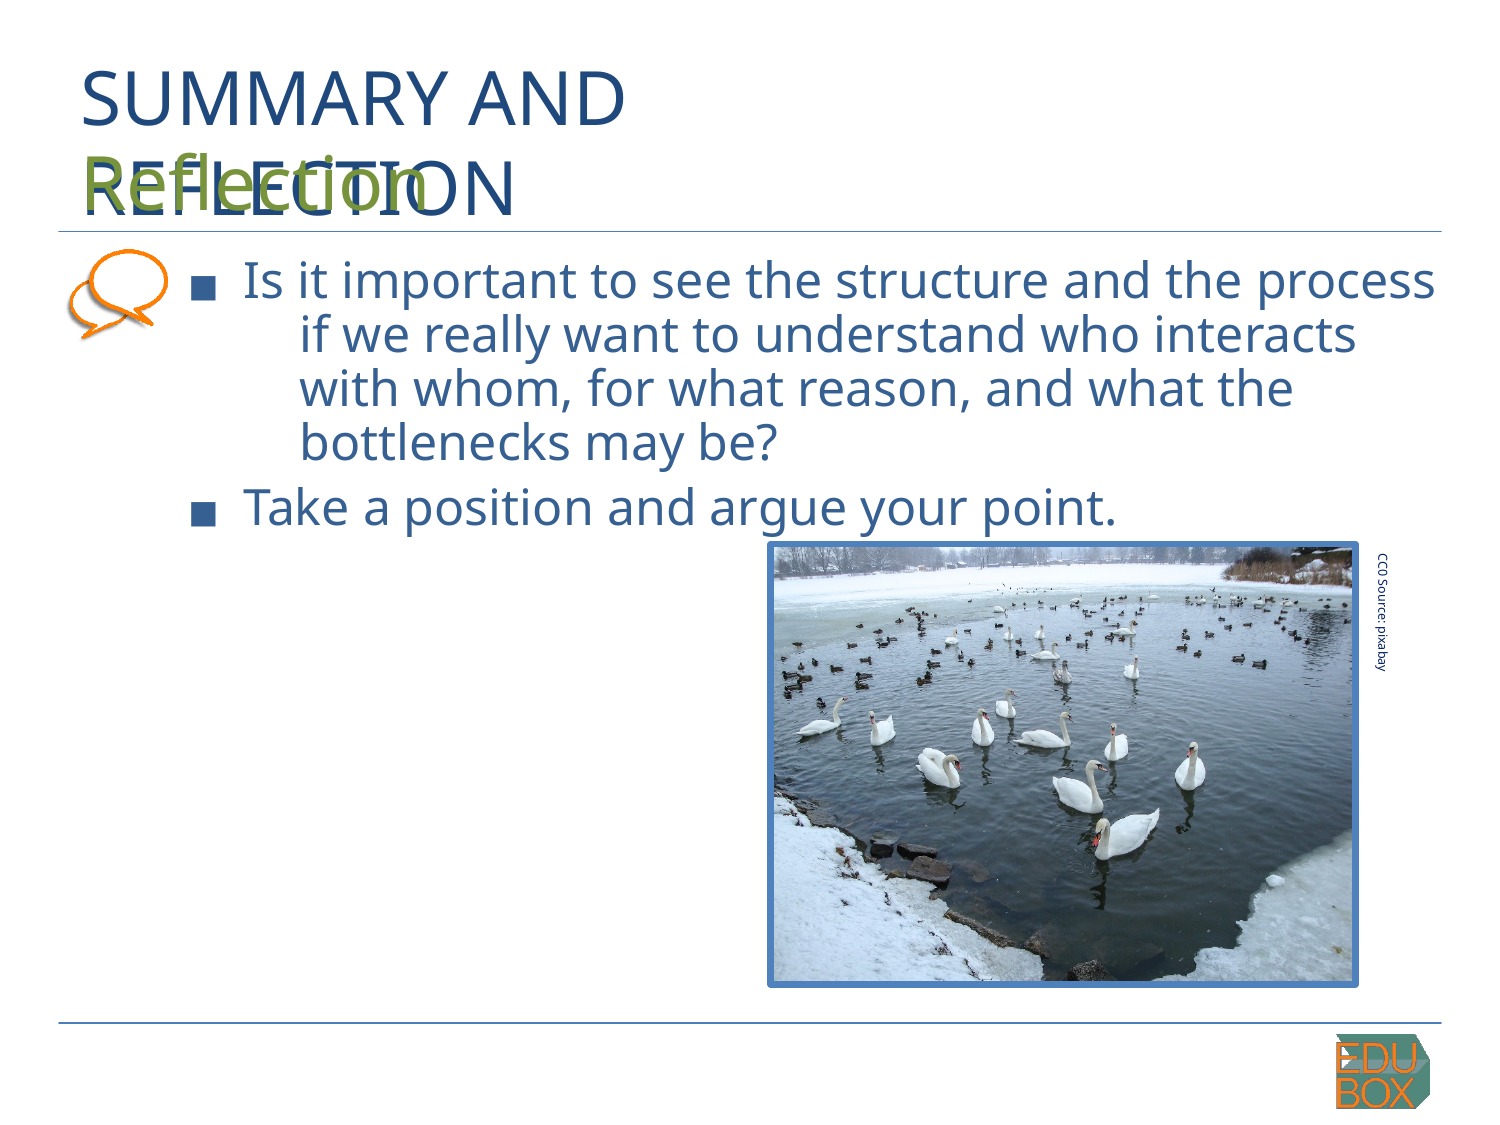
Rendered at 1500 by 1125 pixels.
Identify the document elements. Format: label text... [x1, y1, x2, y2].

picture [1328, 1028, 1437, 1114]
text_box CC0 Source: pixabay [1366, 538, 1399, 912]
list Reflection [64, 127, 1040, 247]
picture [64, 249, 168, 345]
picture [773, 547, 1353, 982]
text_box Is it important to see the structure and the process if we really want to understand who interacts with whom, for what reason, and what the bottlenecks may be? Take a position and argue your point. [171, 247, 1475, 998]
title SUMMARY AND REFLECTION [64, 42, 1388, 153]
